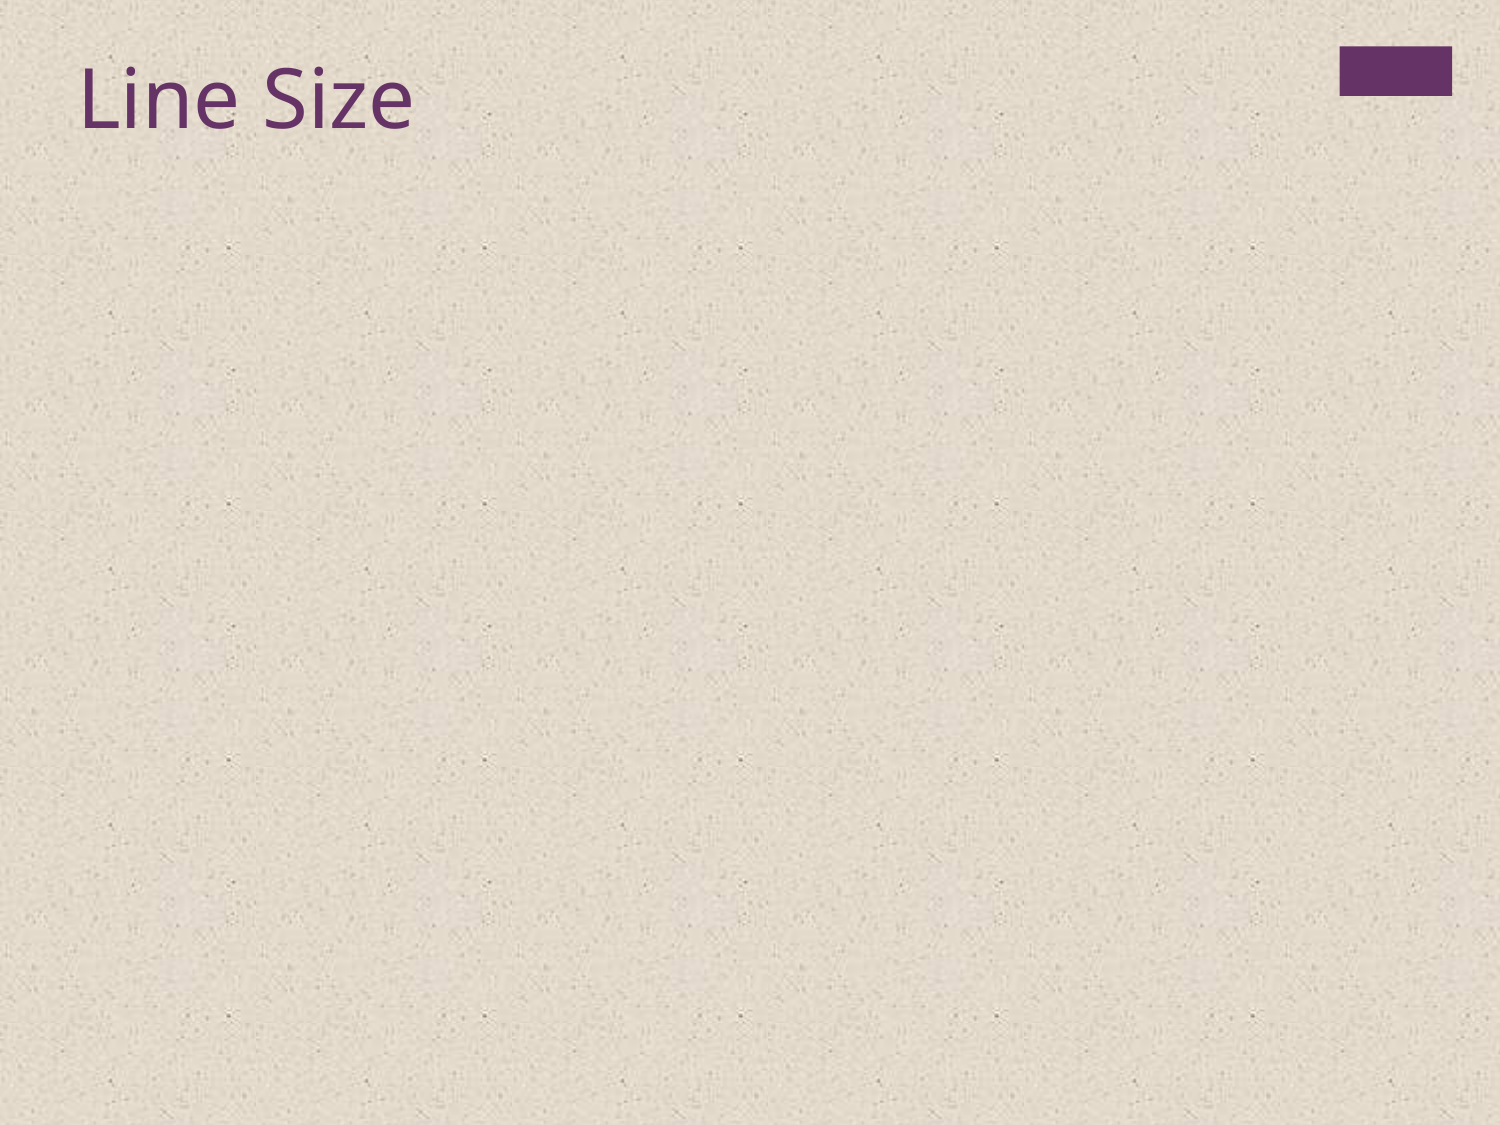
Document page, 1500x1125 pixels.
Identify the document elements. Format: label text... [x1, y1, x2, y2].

picture [0, 0, 1500, 1125]
title Line Size [62, 37, 525, 263]
